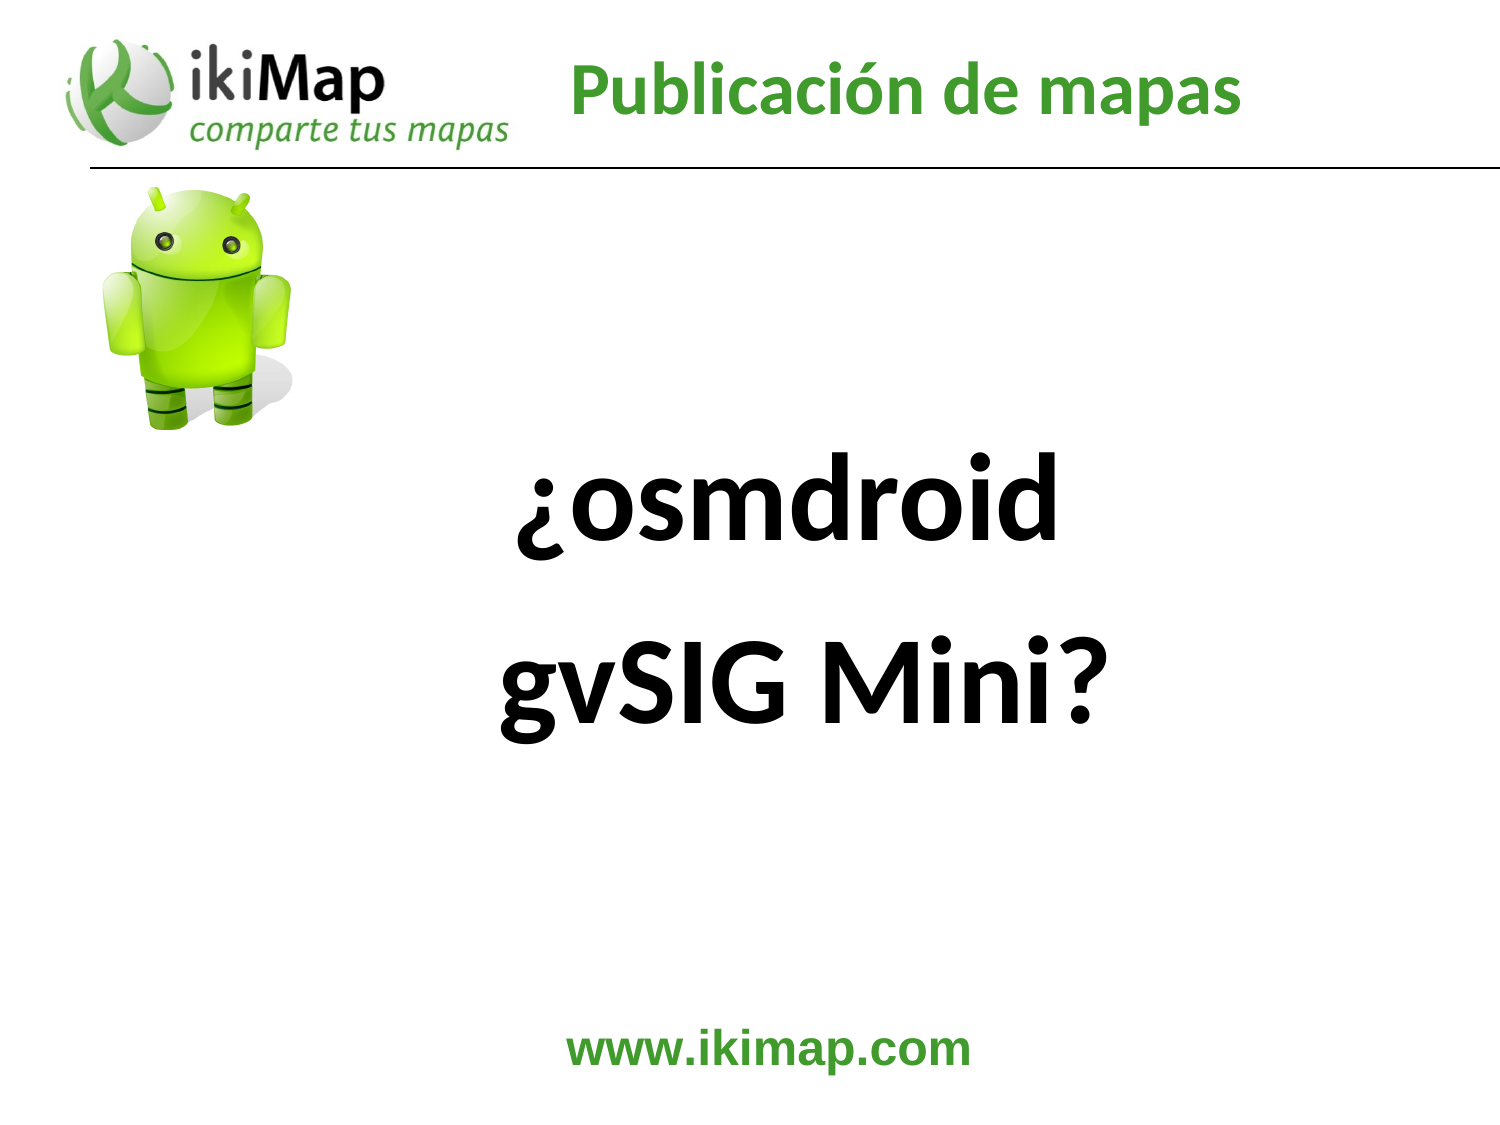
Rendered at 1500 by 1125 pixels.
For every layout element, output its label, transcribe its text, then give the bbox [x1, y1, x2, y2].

picture [58, 35, 526, 152]
text_box ¿osmdroid [353, 439, 1222, 607]
text_box gvSIG Mini? [407, 622, 1206, 790]
text_box Publicación de mapas [553, 49, 1500, 173]
picture [85, 187, 327, 430]
text_box www.ikimap.com [551, 1007, 988, 1084]
